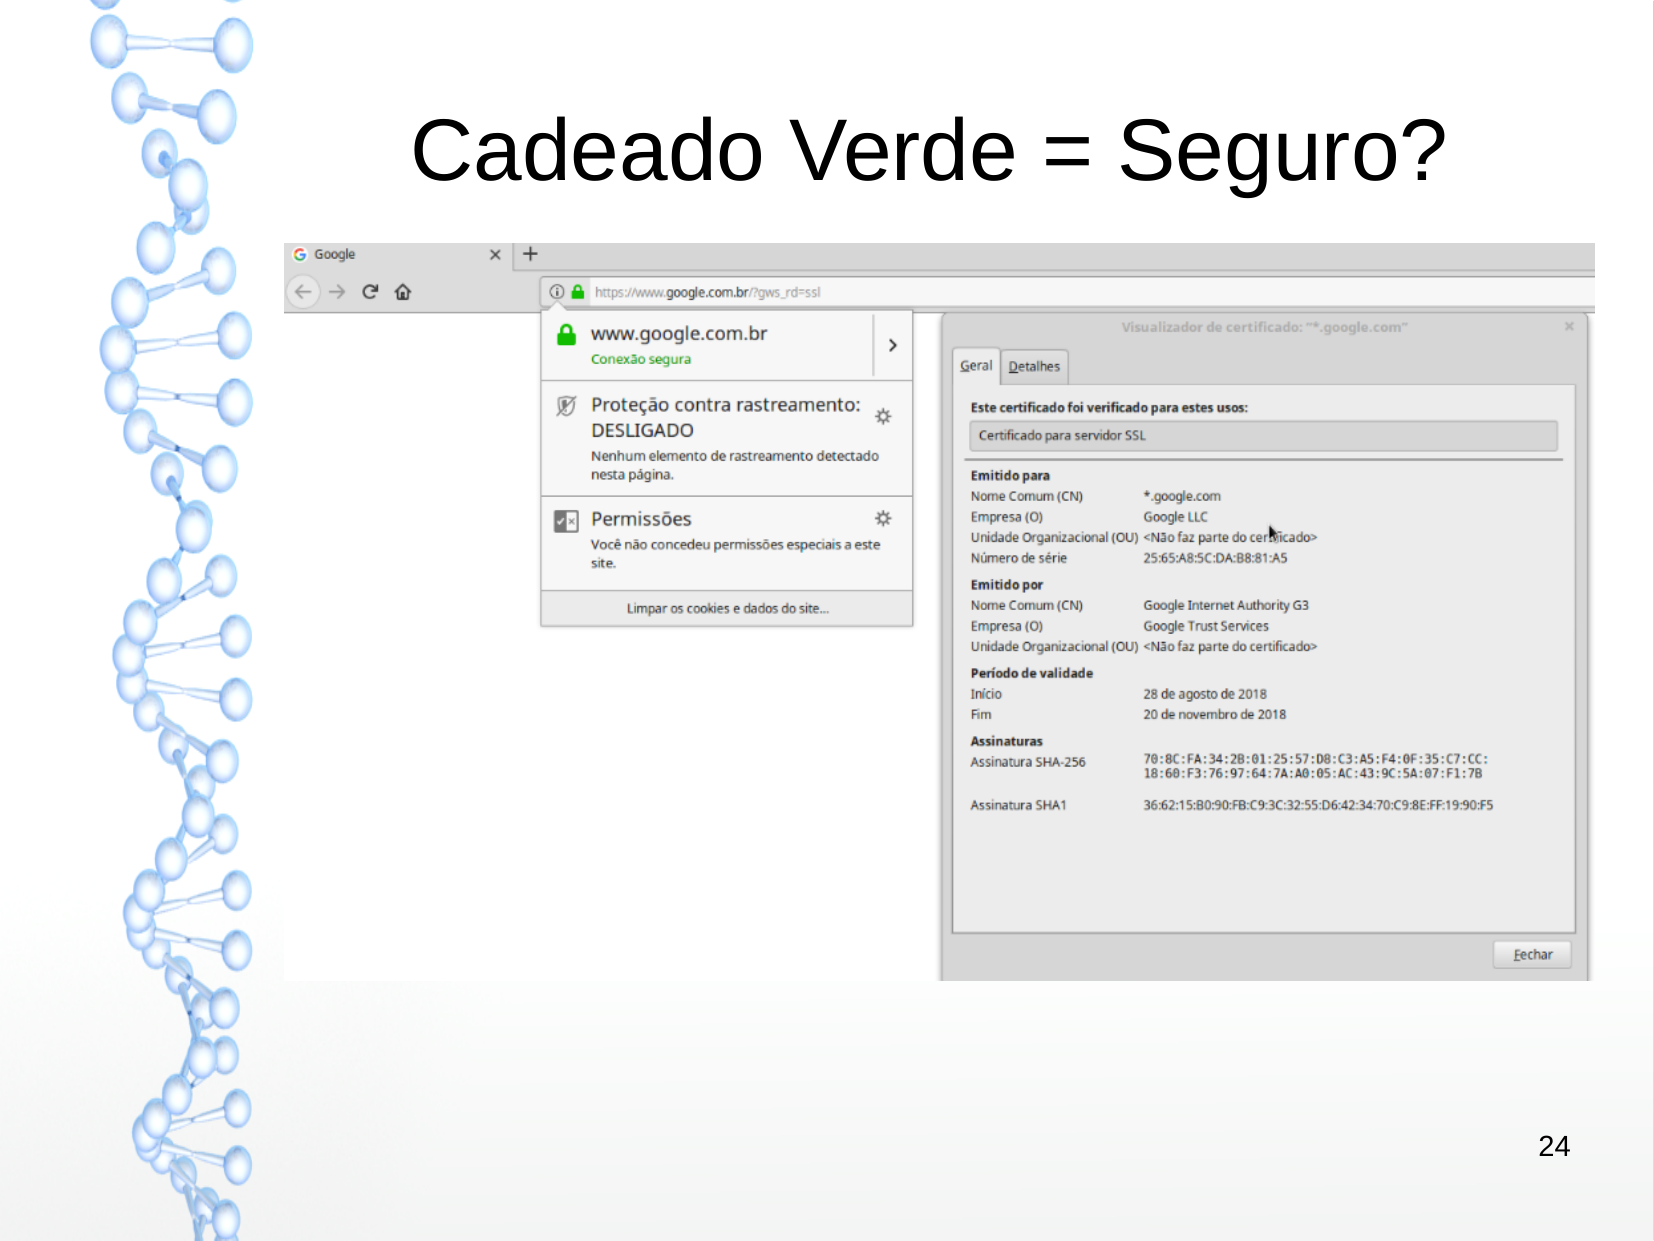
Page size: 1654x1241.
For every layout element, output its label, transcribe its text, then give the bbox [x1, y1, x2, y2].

list [283, 271, 1571, 1075]
picture [0, 0, 1654, 1241]
title Cadeado Verde = Seguro? [265, 47, 1595, 252]
